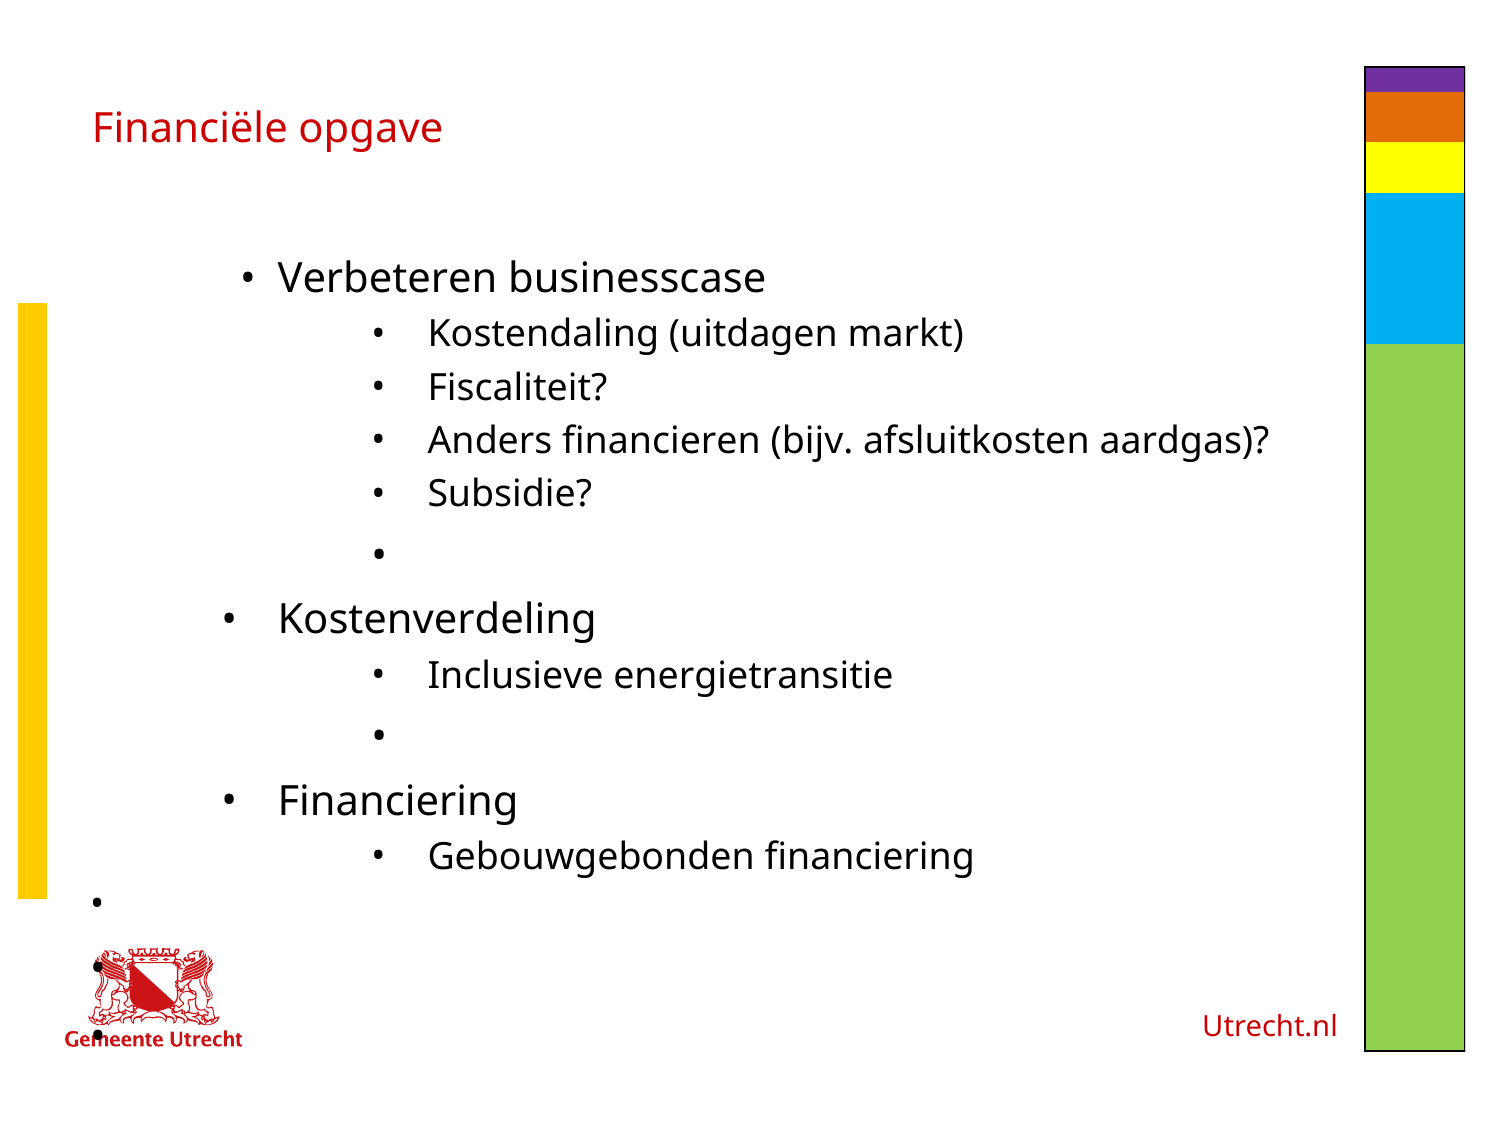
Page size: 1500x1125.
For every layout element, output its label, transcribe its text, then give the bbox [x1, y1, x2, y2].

title Financiële opgave [76, 54, 1427, 197]
picture [1364, 66, 1467, 1053]
list Verbeteren businesscase Kostendaling (uitdagen markt) Fiscaliteit? Anders financieren (bijv. afsluitkosten aardgas)? Subsidie? Kostenverdeling Inclusieve energietransitie Financiering Gebouwgebonden financiering [75, 243, 1364, 929]
